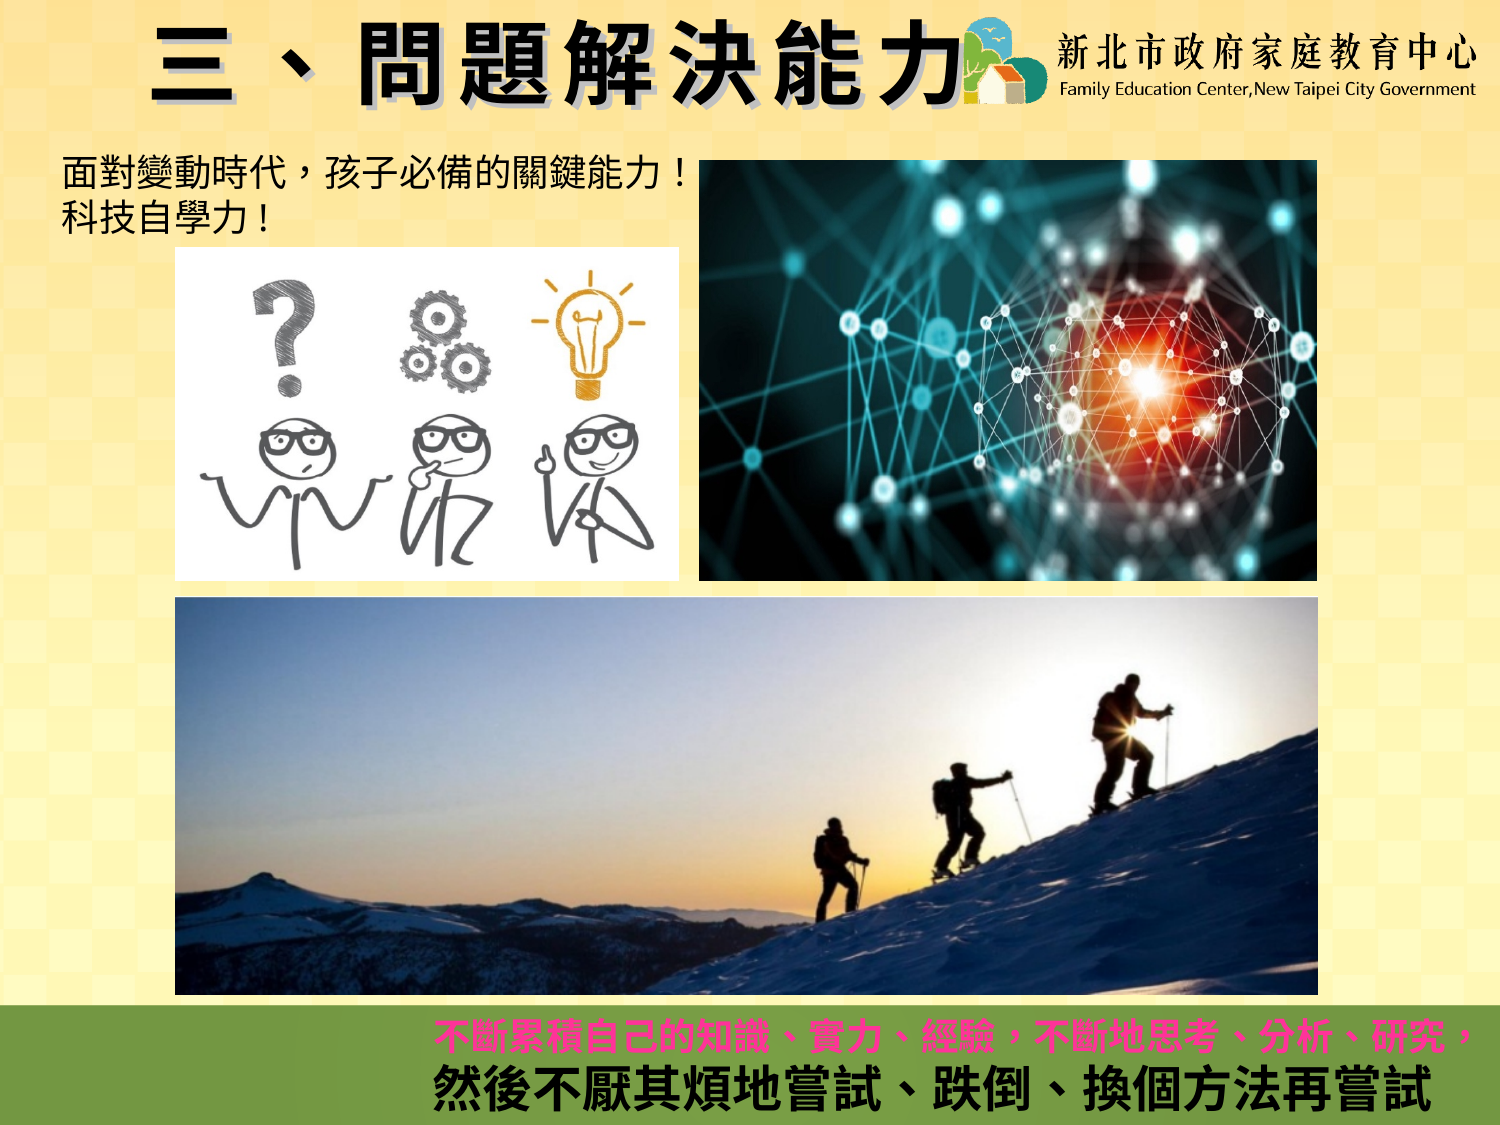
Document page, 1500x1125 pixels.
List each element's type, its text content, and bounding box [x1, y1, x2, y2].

text_box 三、問題解決能力 [130, 0, 1003, 125]
picture [175, 247, 679, 581]
picture [699, 160, 1317, 581]
text_box 不斷累積自己的知識、實力、經驗，不斷地思考、分析、研究， 然後不厭其煩地嘗試、跌倒、換個方法再嘗試 [372, 1005, 1482, 1125]
text_box 面對變動時代，孩子必備的關鍵能力！科技自學力! [46, 141, 698, 248]
picture [175, 596, 1318, 995]
